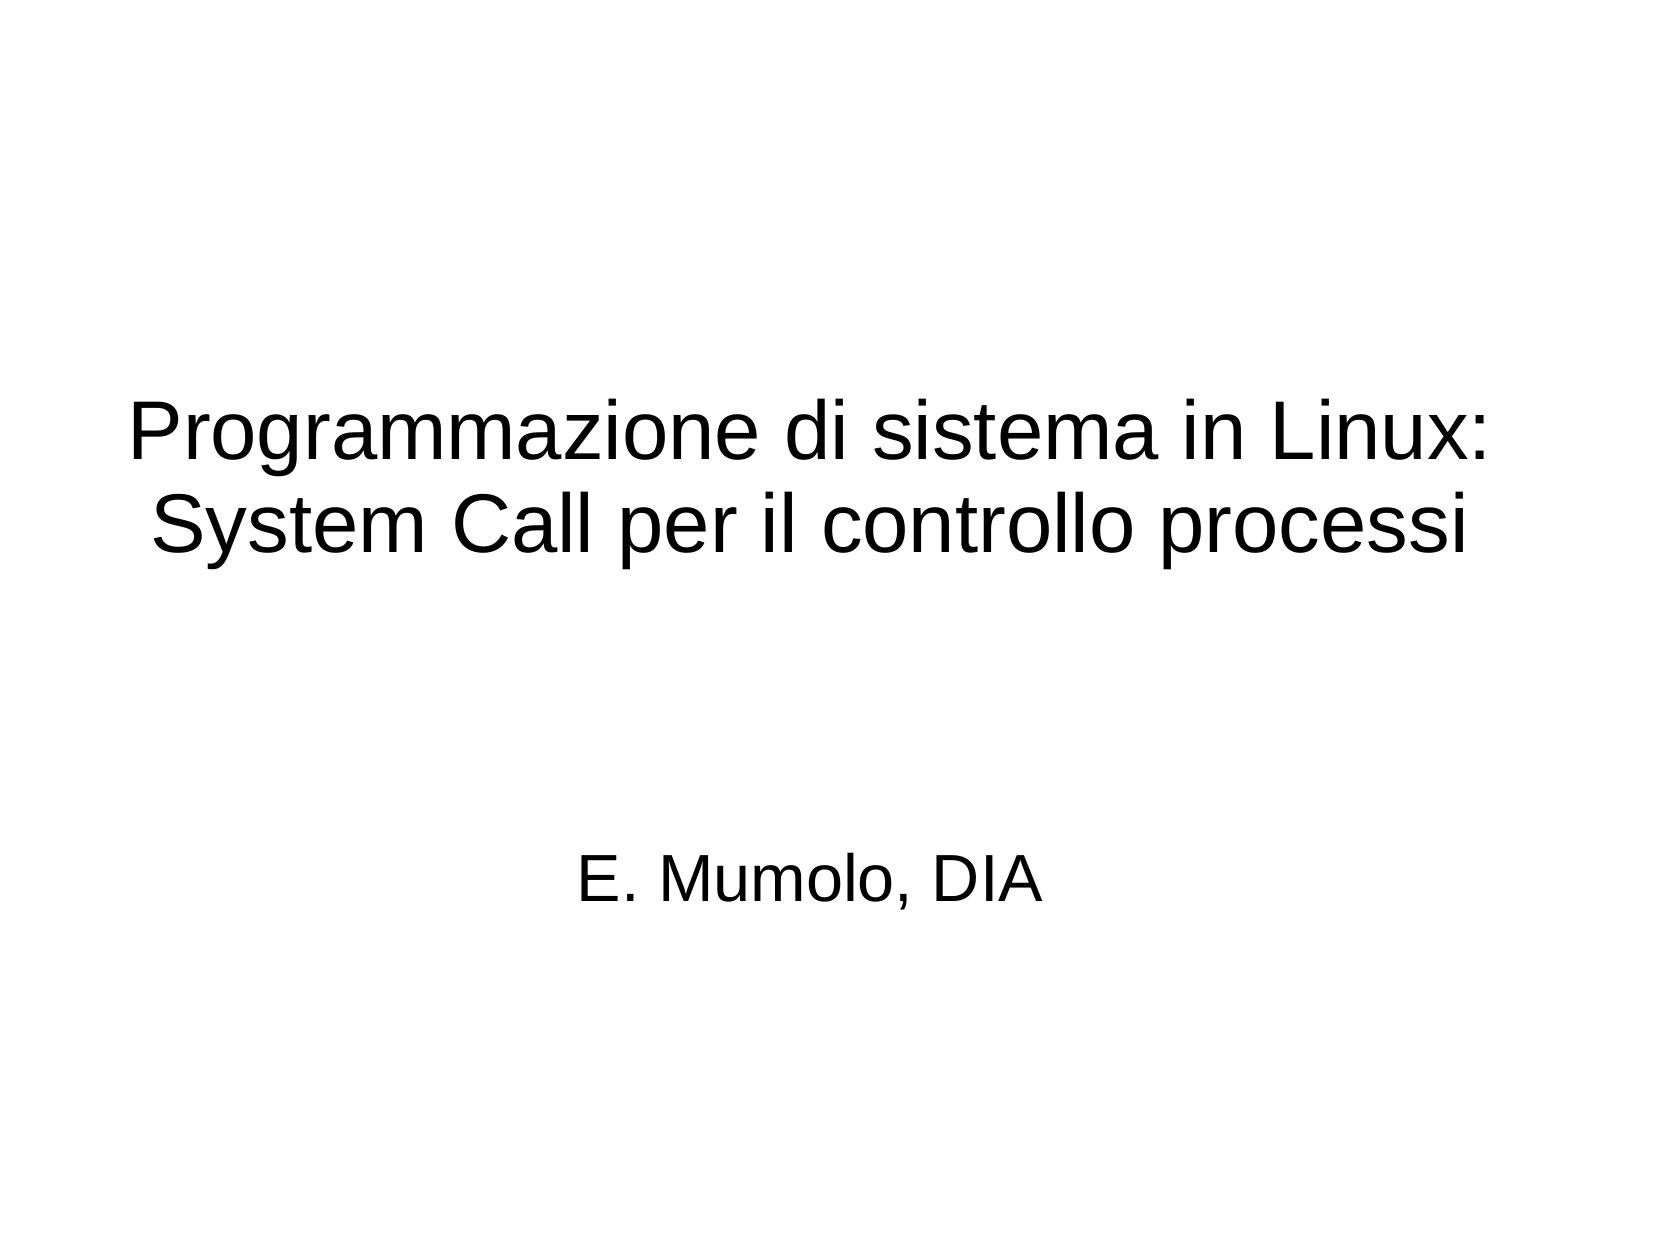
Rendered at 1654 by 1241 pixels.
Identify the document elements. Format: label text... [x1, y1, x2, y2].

subtitle Programmazione di sistema in Linux: System Call per il controllo processi E. Mumolo, DIA [82, 290, 1538, 1010]
